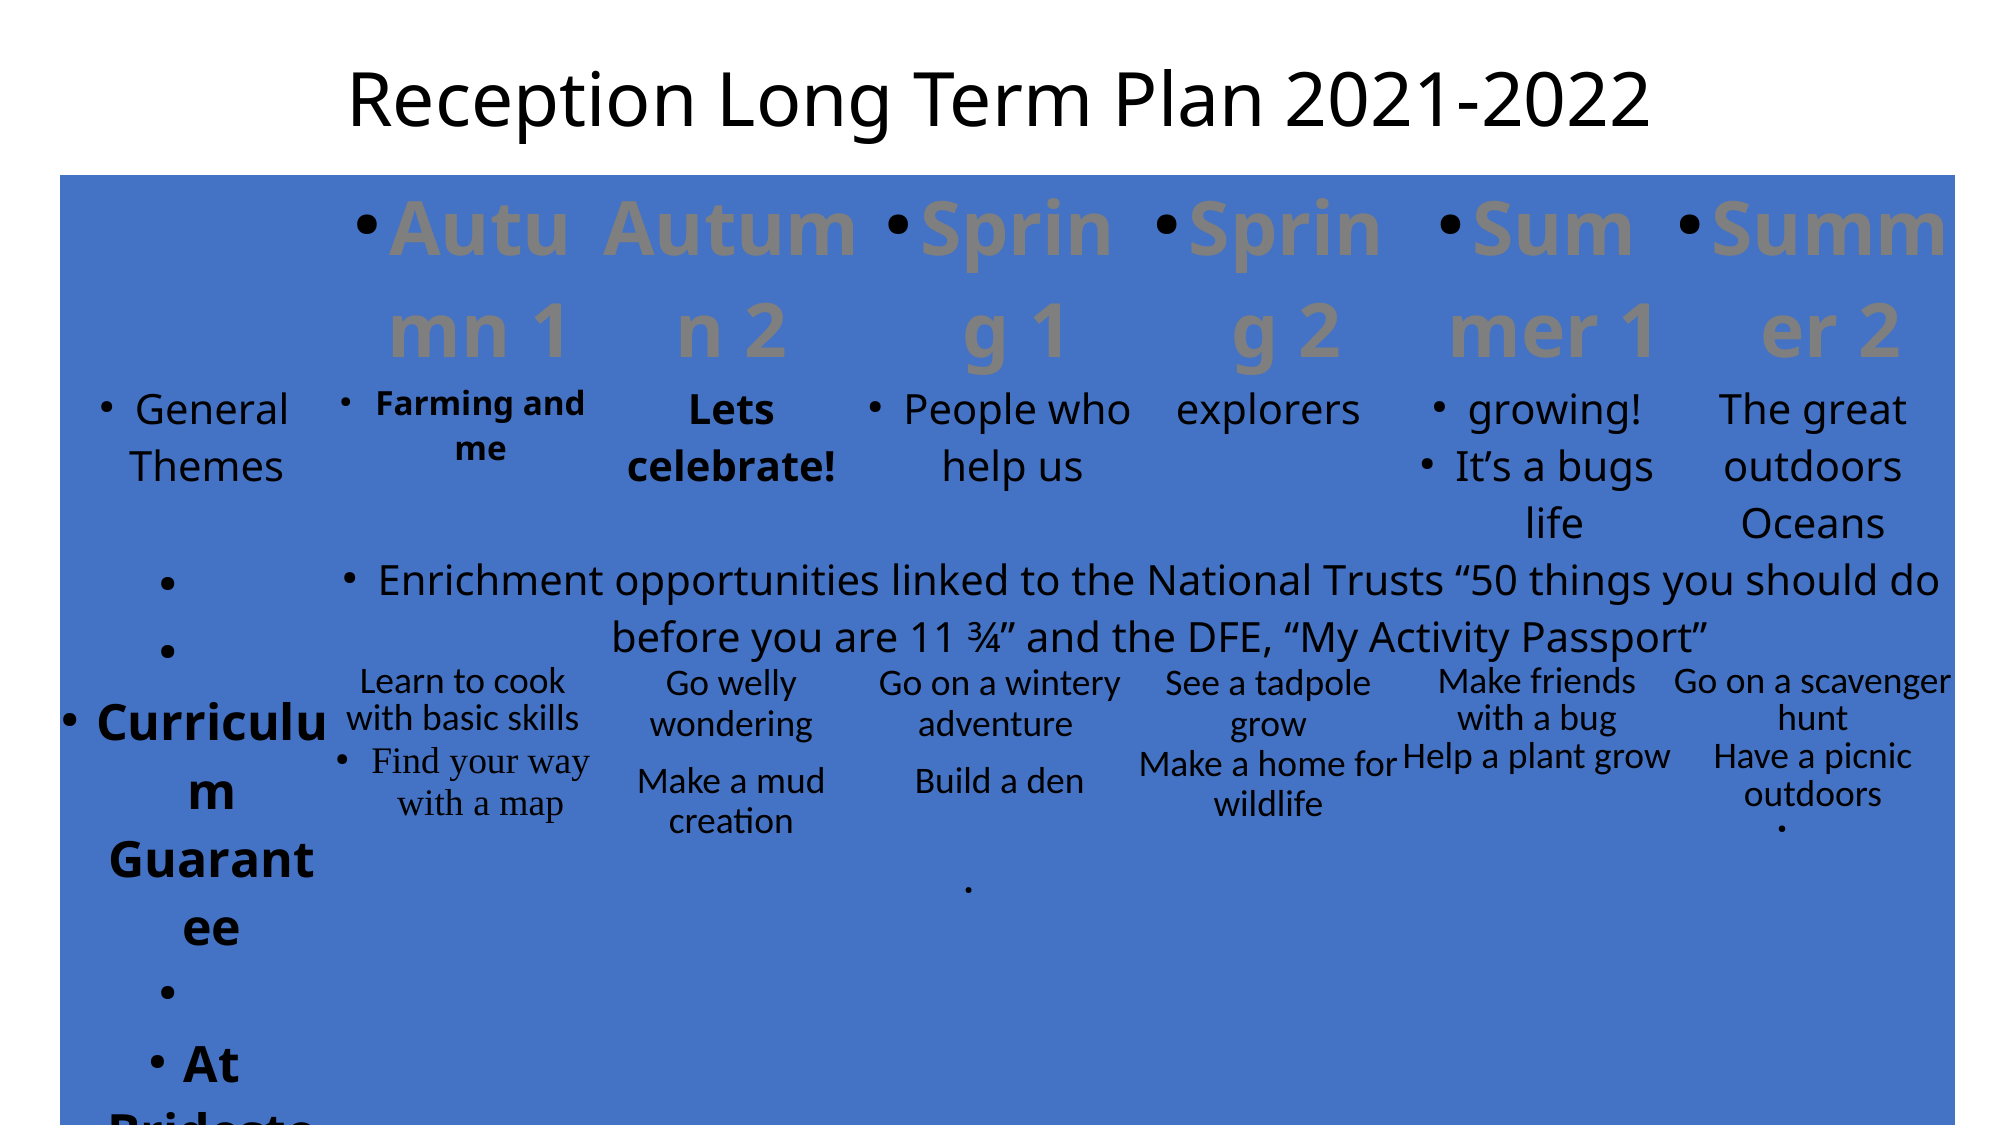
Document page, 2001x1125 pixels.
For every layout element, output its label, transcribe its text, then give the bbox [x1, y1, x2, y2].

table_header Spring 2 [1134, 175, 1403, 380]
table_header Spring 1 [866, 175, 1134, 380]
table_cell explorers [1134, 380, 1403, 551]
table_header Autumn 1 [329, 175, 597, 380]
table_cell Go on a scavenger hunt Have a picnic outdoors [1671, 665, 1955, 1125]
table_cell Learn to cook with basic skills Find your way with a map [329, 665, 597, 1125]
table_header Summer 1 [1403, 175, 1671, 380]
table_cell Make friends with a bug Help a plant grow [1403, 665, 1671, 1125]
table_cell growing! It’s a bugs life [1403, 380, 1671, 551]
table_cell Enrichment opportunities linked to the National Trusts “50 things you should do before you are 11 ¾” and the DFE, “My Activity Passport” [329, 551, 1955, 665]
table_cell The great outdoors Oceans [1671, 380, 1955, 551]
table_cell Go welly wondering Make a mud creation [597, 665, 866, 1125]
table_cell Farming and me [329, 380, 597, 551]
table_header Summer 2 [1671, 175, 1955, 380]
table_cell Go on a wintery adventure Build a den [866, 665, 1134, 1125]
table_cell People who help us [866, 380, 1134, 551]
table_header Autumn 2 [597, 175, 866, 380]
table_cell Curriculum Guarantee At Bridestowe Primary School [60, 551, 329, 1125]
table_header [60, 175, 329, 380]
table_cell General Themes [60, 380, 329, 551]
text_box Reception Long Term Plan 2021-2022 [137, 0, 1863, 151]
table_cell See a tadpole grow Make a home for wildlife [1134, 665, 1403, 1125]
table_cell Lets celebrate! [597, 380, 866, 551]
